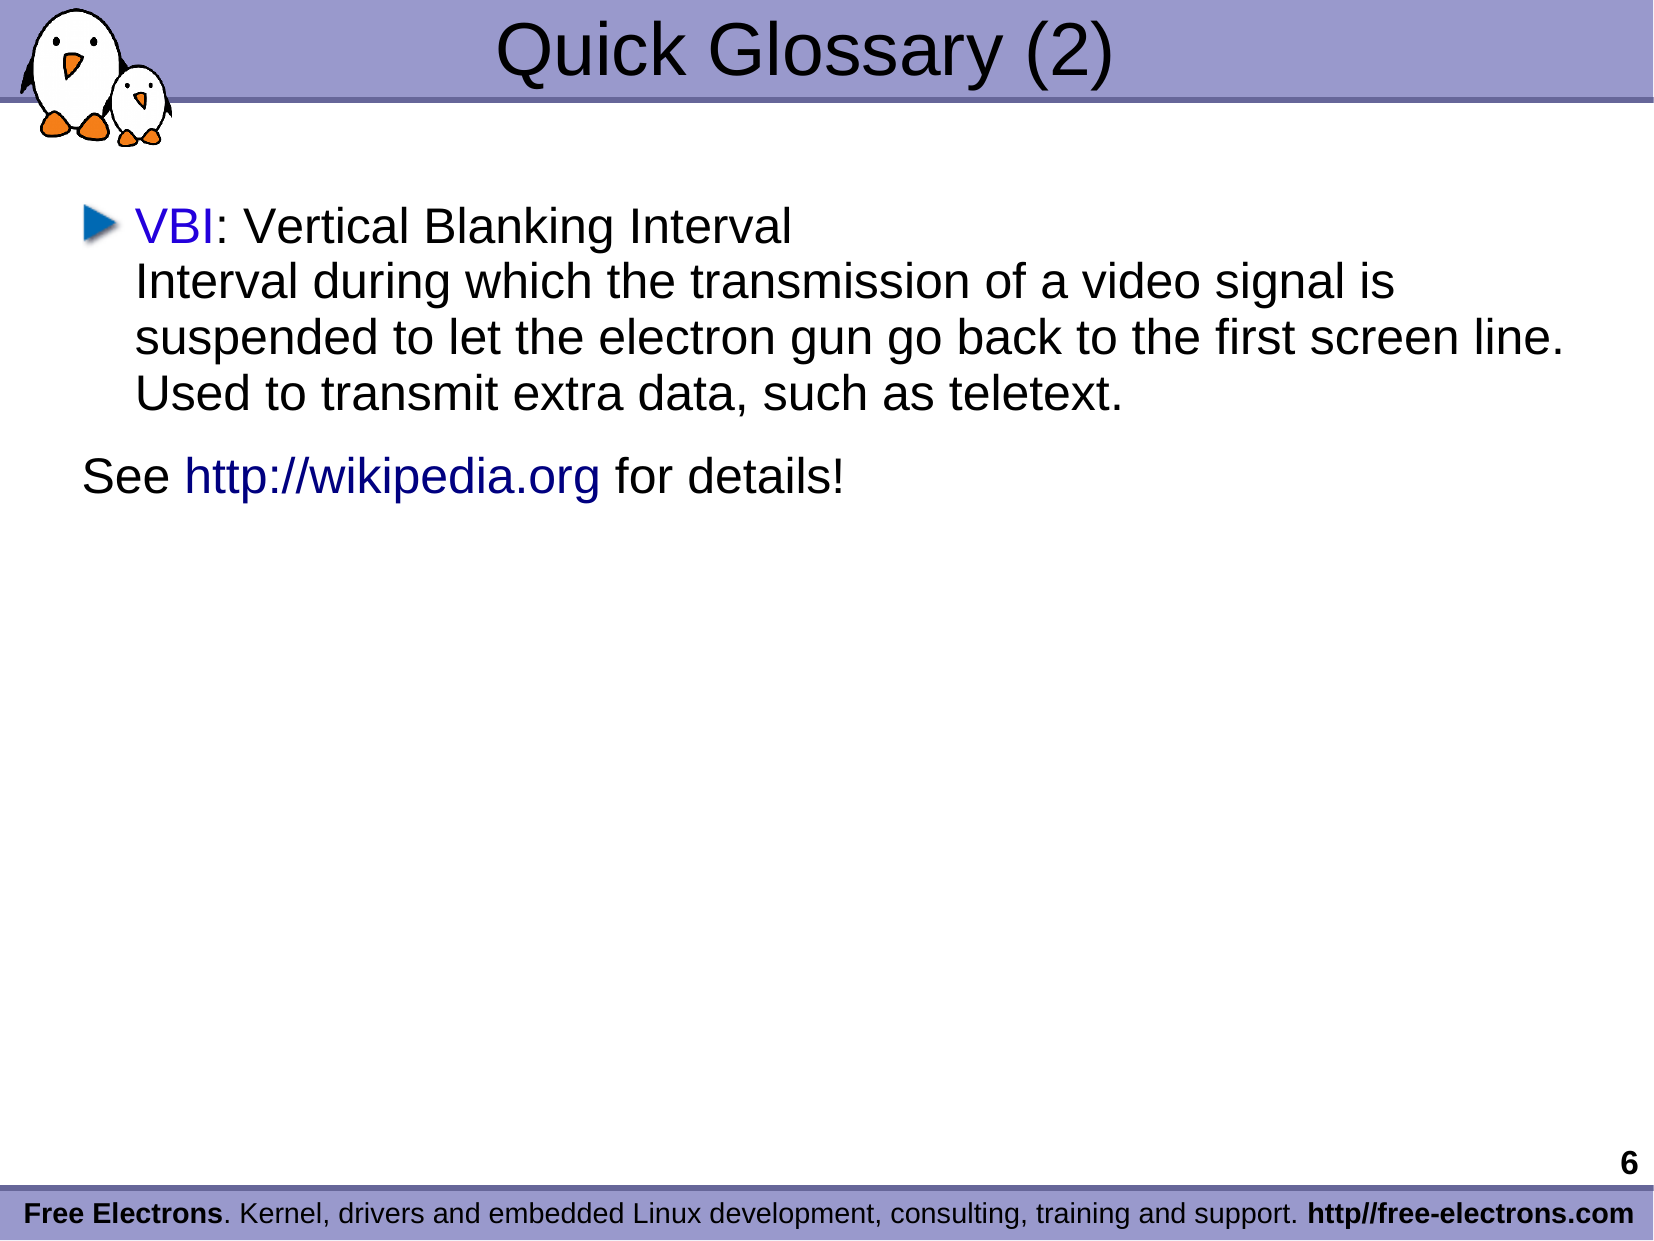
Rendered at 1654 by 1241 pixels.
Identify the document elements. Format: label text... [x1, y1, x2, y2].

list VBI: Vertical Blanking Interval Interval during which the transmission of a video signal is suspended to let the electron gun go back to the first screen line. Used to transmit extra data, such as teletext. See http://wikipedia.org for details! [63, 198, 1599, 1049]
title Quick Glossary (2) [60, 0, 1551, 100]
picture [20, 8, 172, 147]
